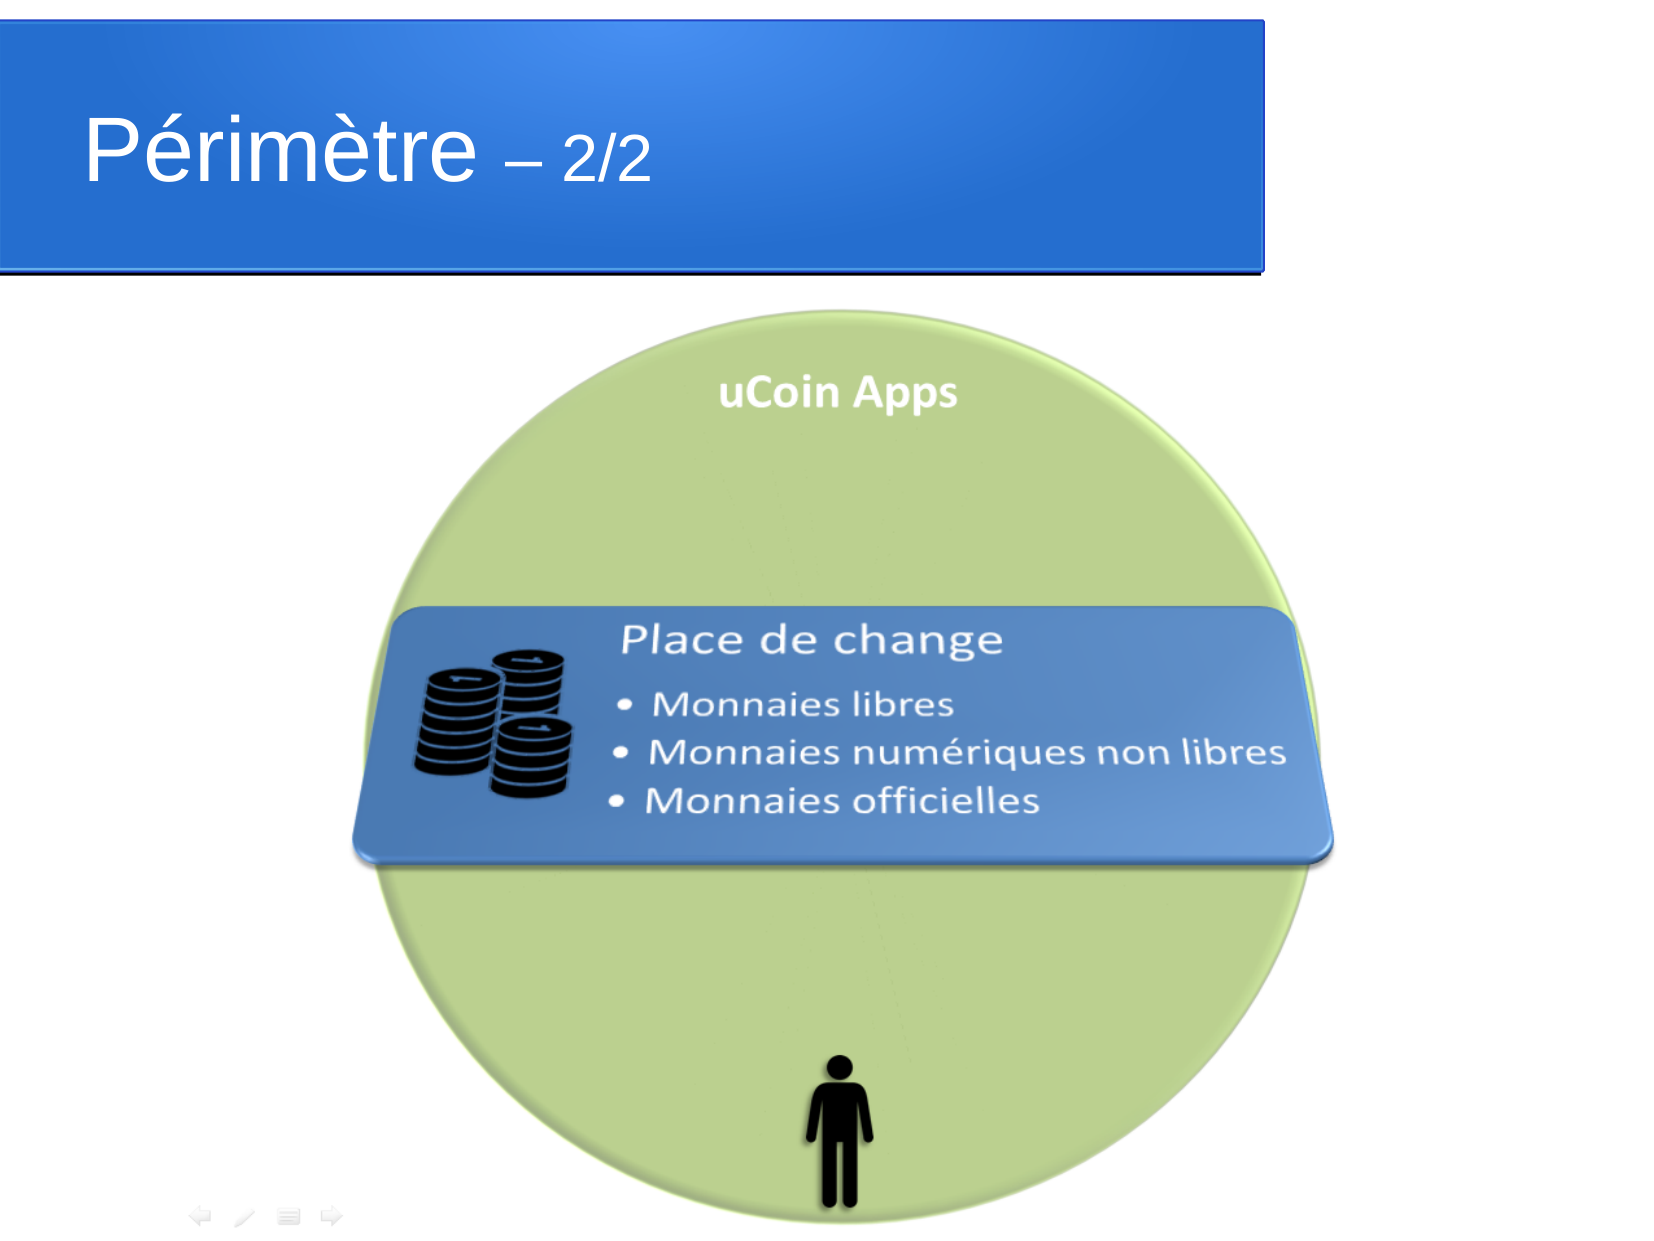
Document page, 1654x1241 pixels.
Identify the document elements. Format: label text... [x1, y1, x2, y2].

picture [181, 291, 1504, 1240]
title Périmètre – 2/2 [82, 47, 1235, 252]
